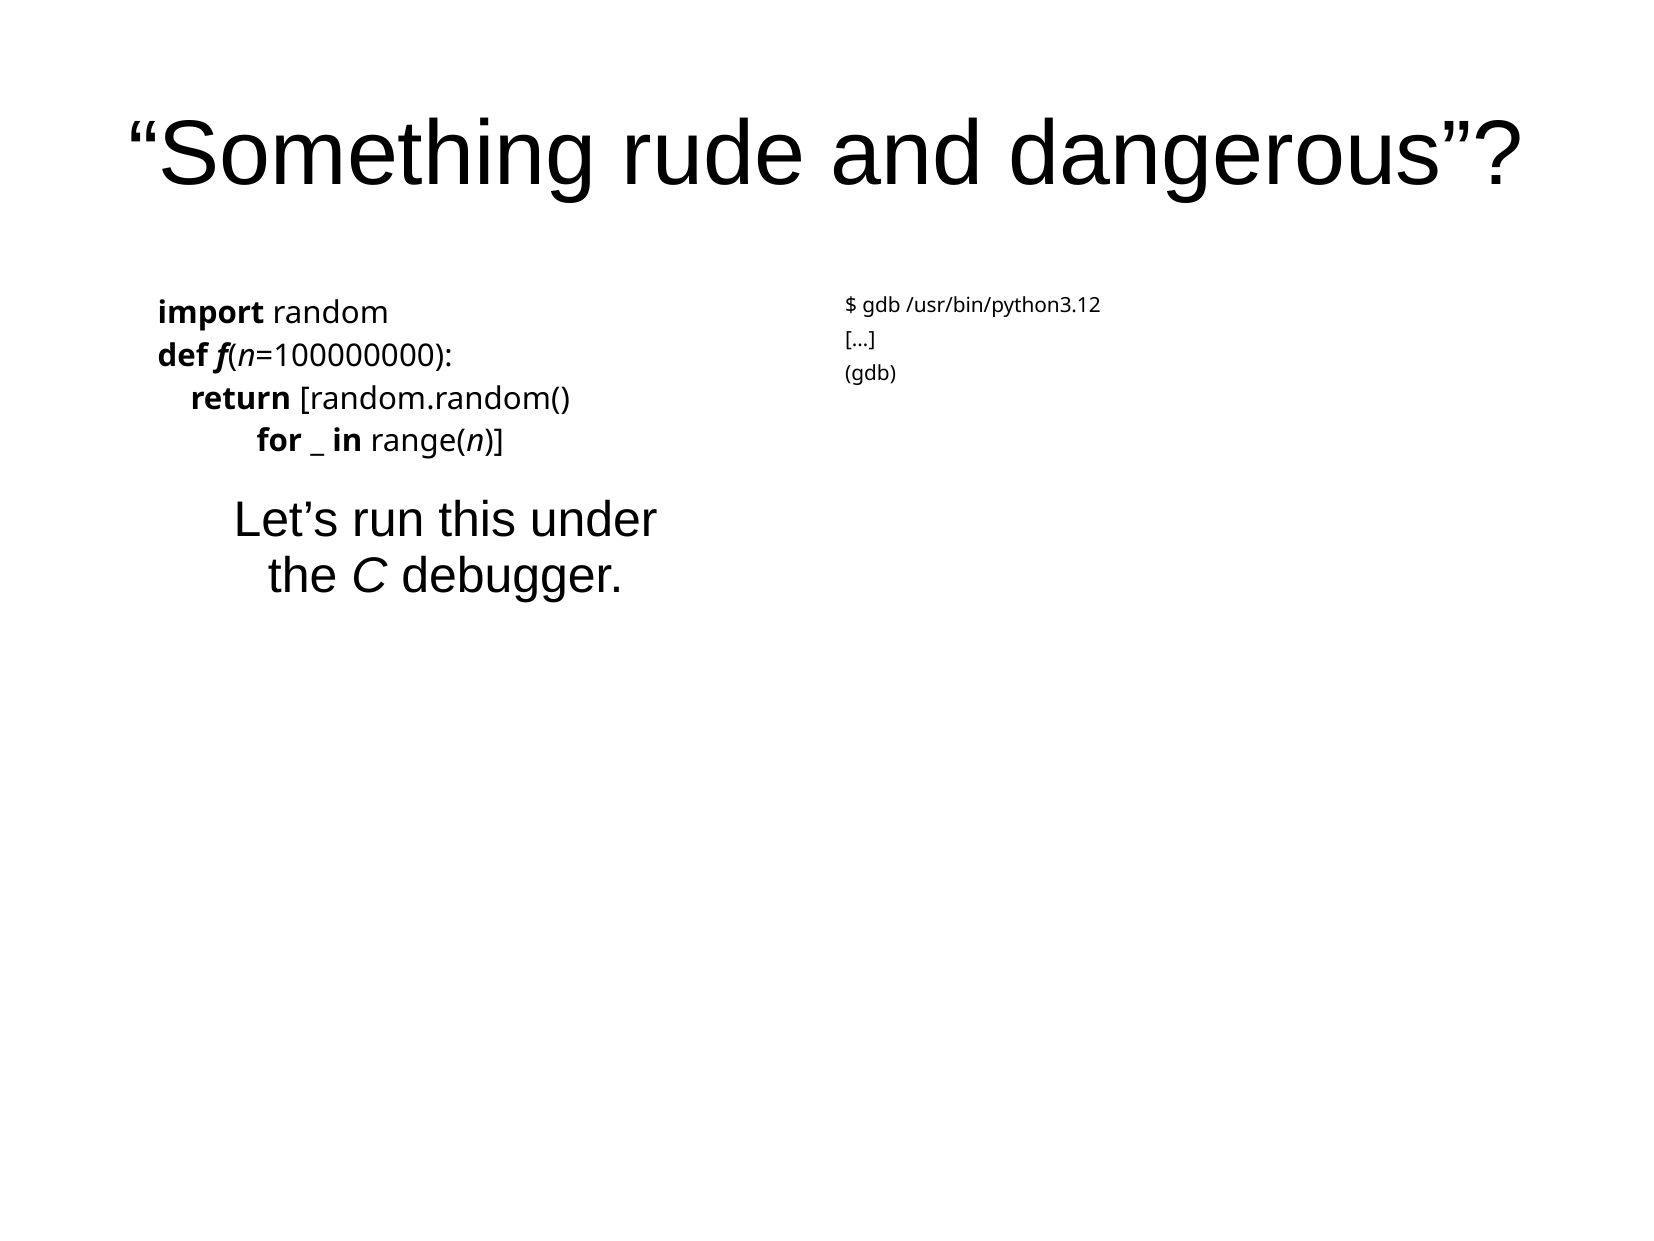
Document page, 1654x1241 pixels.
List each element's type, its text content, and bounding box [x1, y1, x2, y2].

list $ gdb /usr/bin/python3.12 […] (gdb) [845, 290, 1572, 1201]
list import random def f(n=100000000): return [random.random() for _ in range(n)] Let’s run this under the C debugger. [82, 290, 809, 1201]
title “Something rude and dangerous”? [82, 49, 1571, 257]
